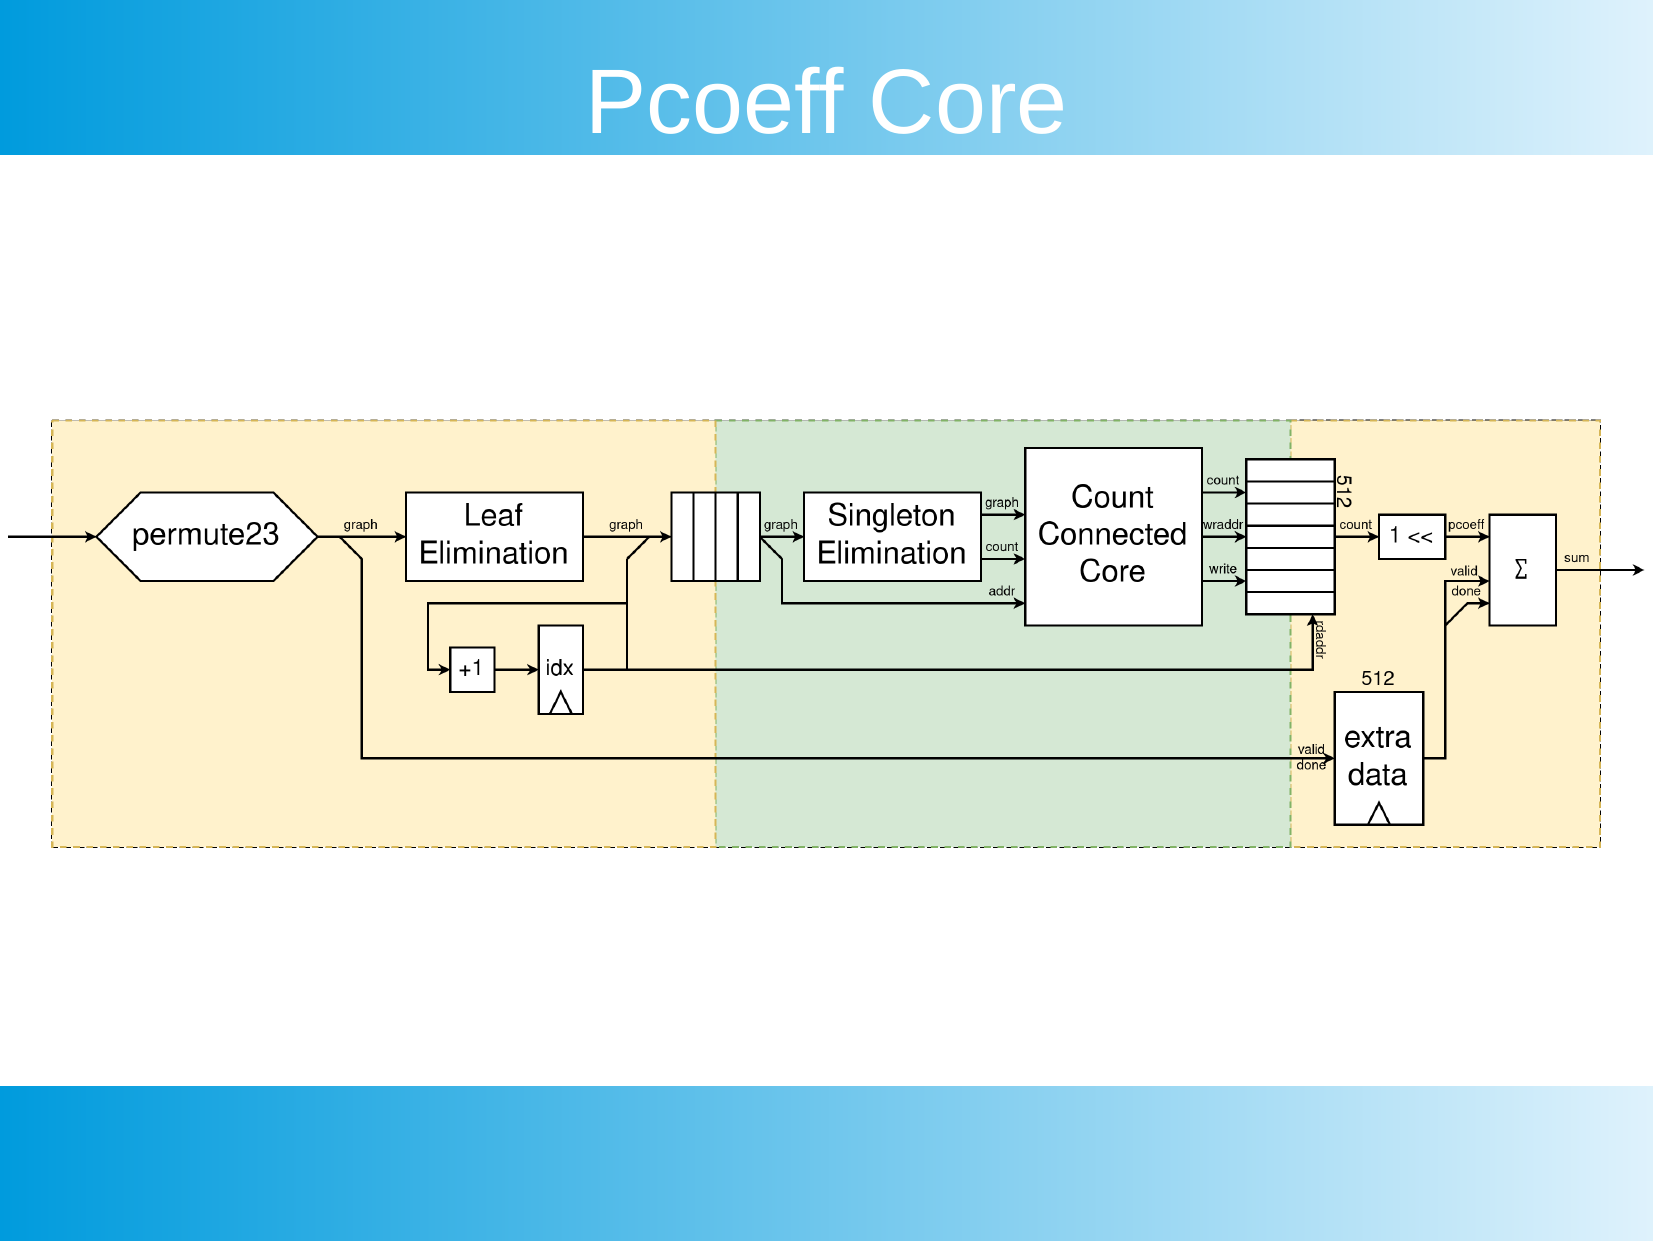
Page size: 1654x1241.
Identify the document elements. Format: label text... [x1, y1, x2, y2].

title Pcoeff Core [82, 49, 1571, 155]
picture [0, 411, 1654, 850]
